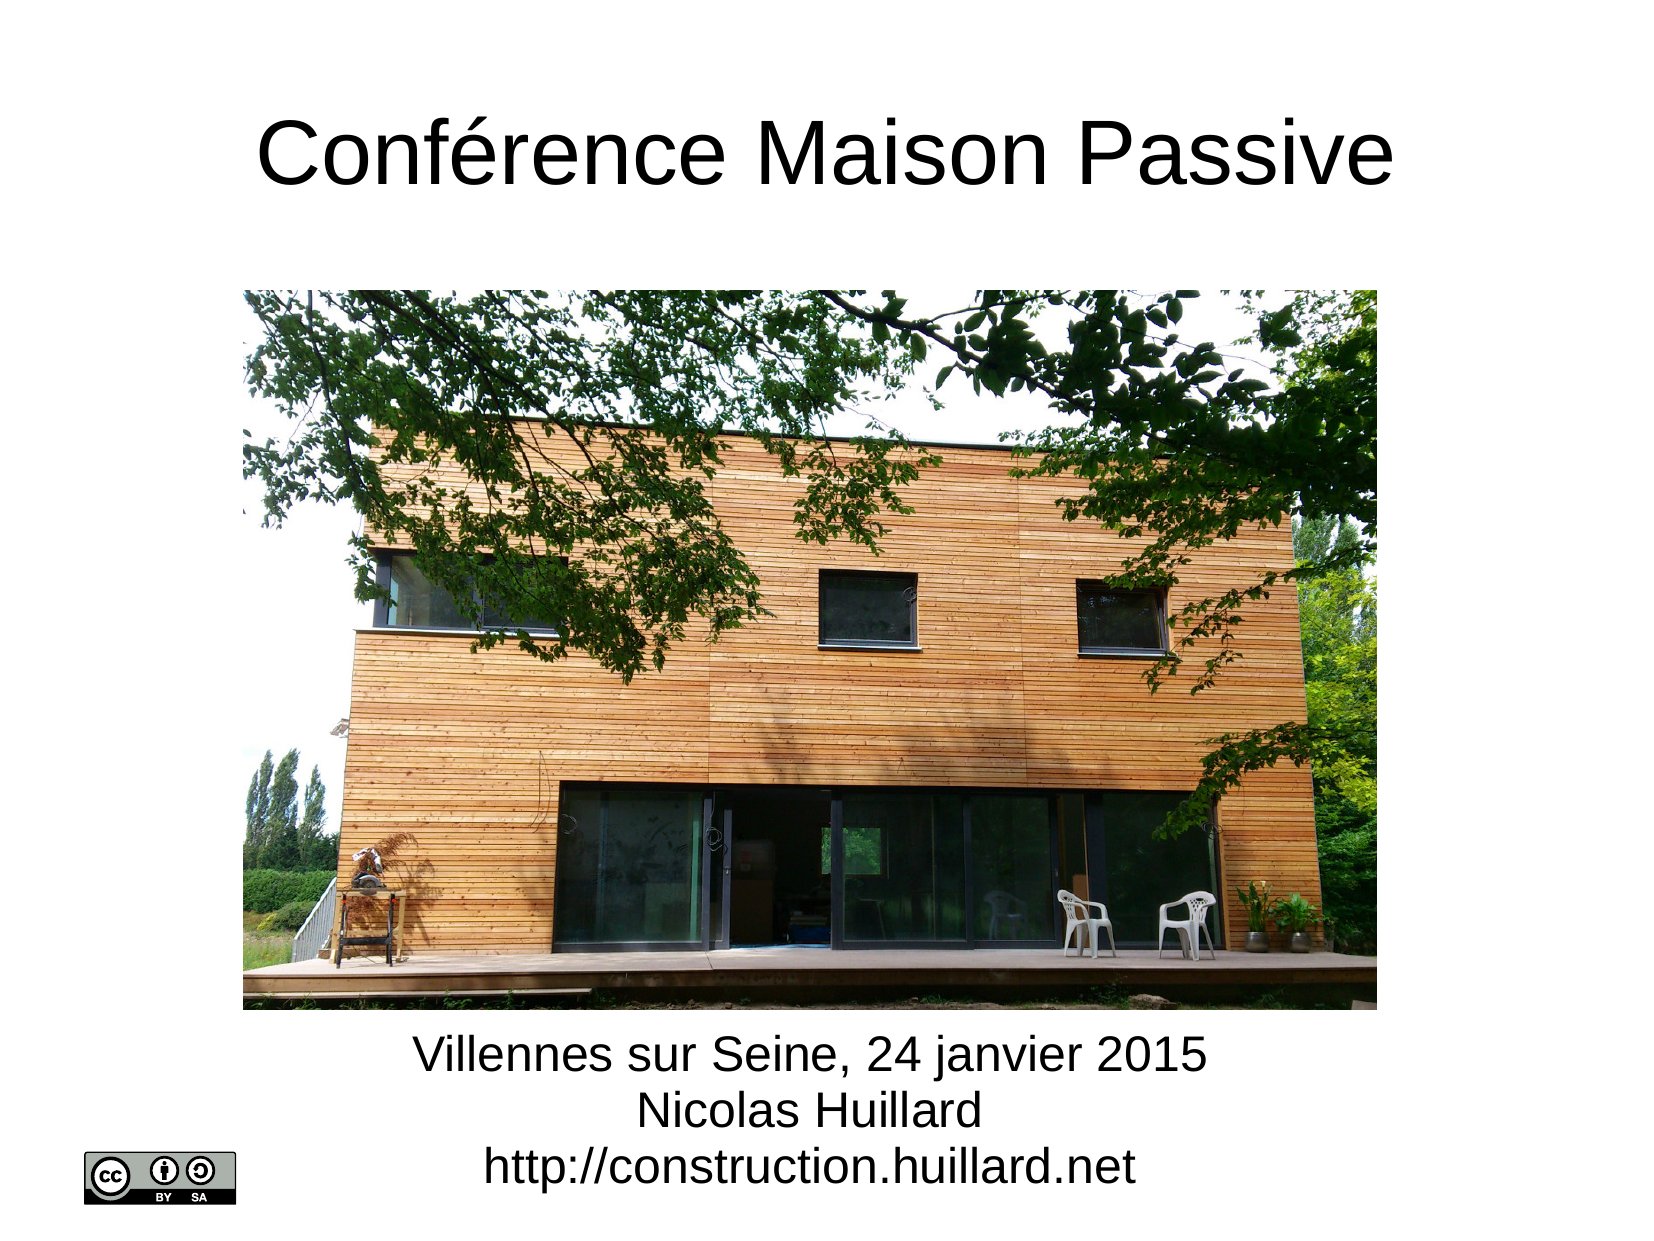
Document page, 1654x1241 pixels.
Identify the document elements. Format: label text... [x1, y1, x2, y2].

text_box Villennes sur Seine, 24 janvier 2015 Nicolas Huillard http://construction.huillard.net [397, 1019, 1223, 1202]
picture [243, 290, 1377, 1010]
title Conférence Maison Passive [82, 49, 1571, 257]
